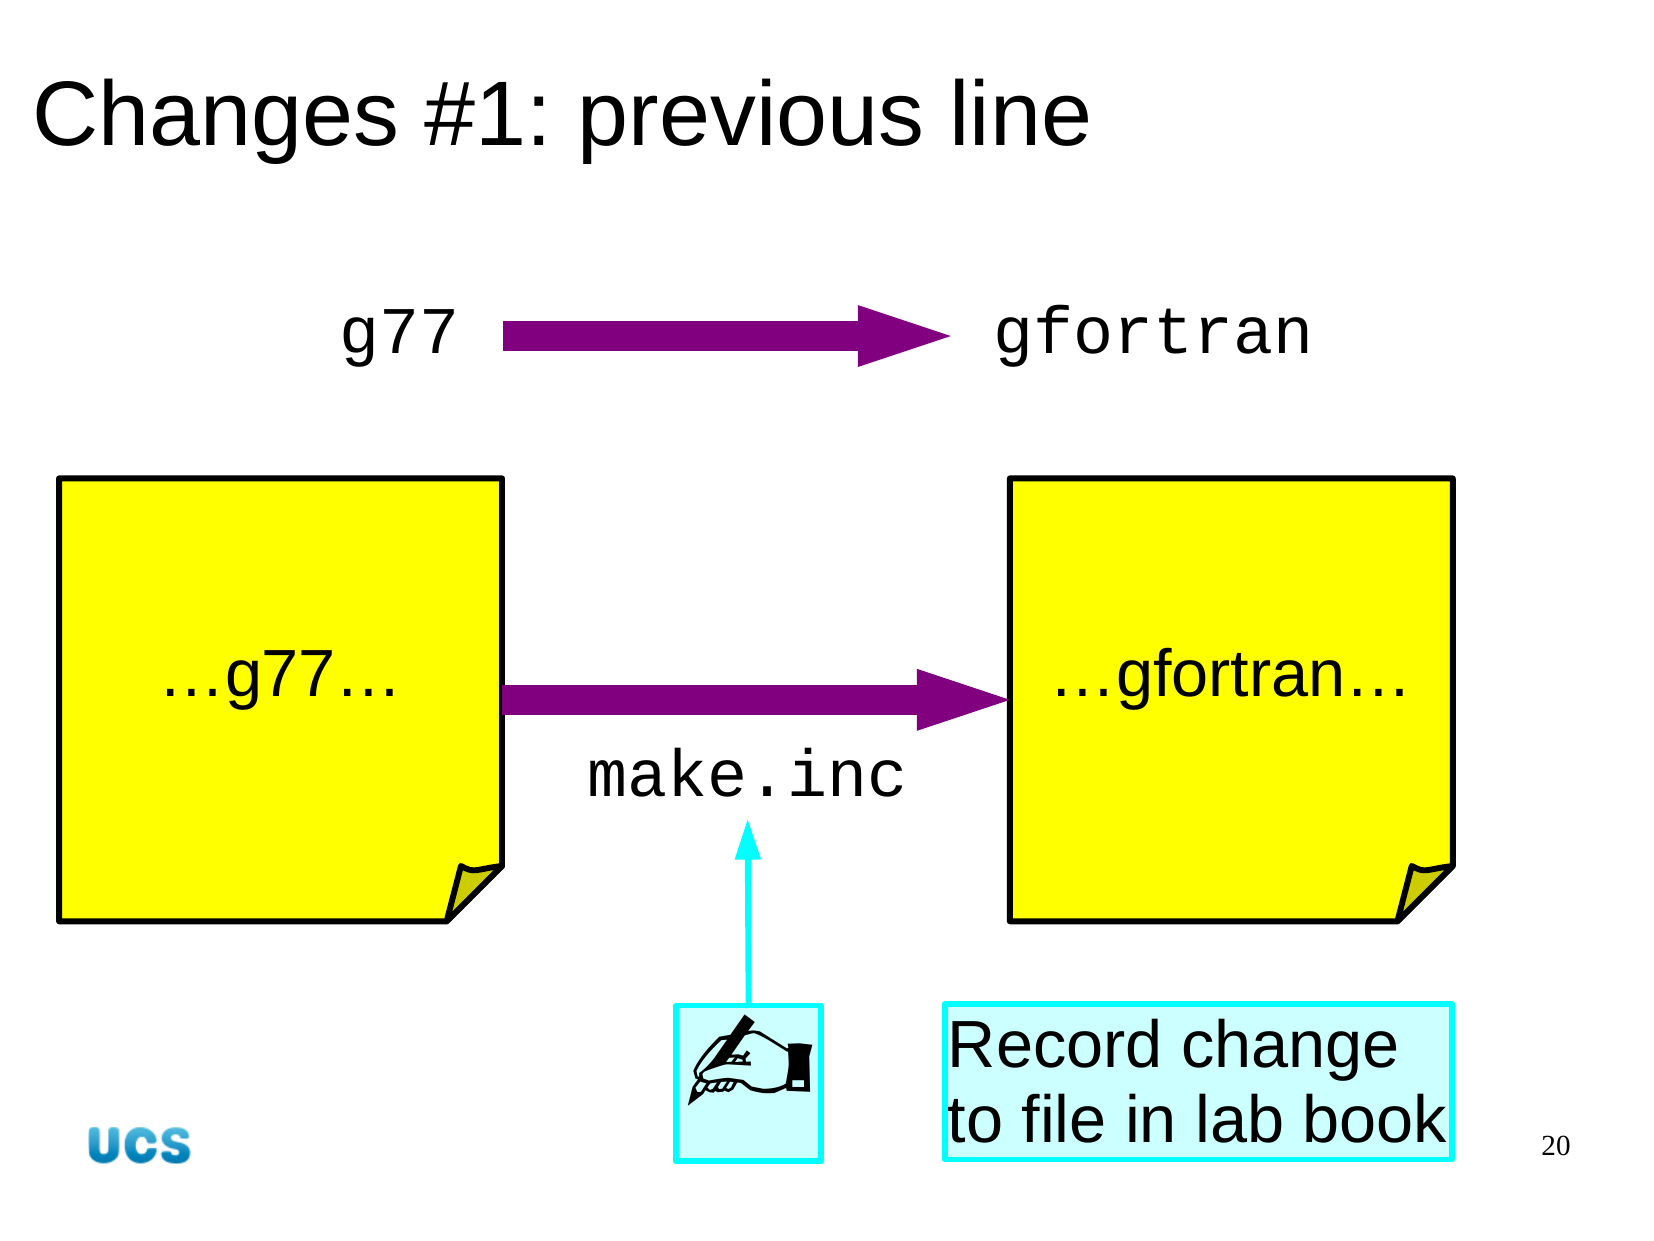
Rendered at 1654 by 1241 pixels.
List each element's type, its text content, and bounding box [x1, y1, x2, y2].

text_box …gfortran… [1009, 478, 1453, 922]
text_box  [675, 1005, 822, 1162]
text_box …g77… [59, 478, 503, 922]
text_box gfortran [950, 295, 1317, 377]
text_box g77 [336, 295, 503, 377]
text_box make.inc [584, 738, 911, 820]
picture [88, 1126, 191, 1165]
text_box Changes #1: previous line [29, 59, 1098, 168]
text_box Record change to file in lab book [944, 1003, 1453, 1160]
